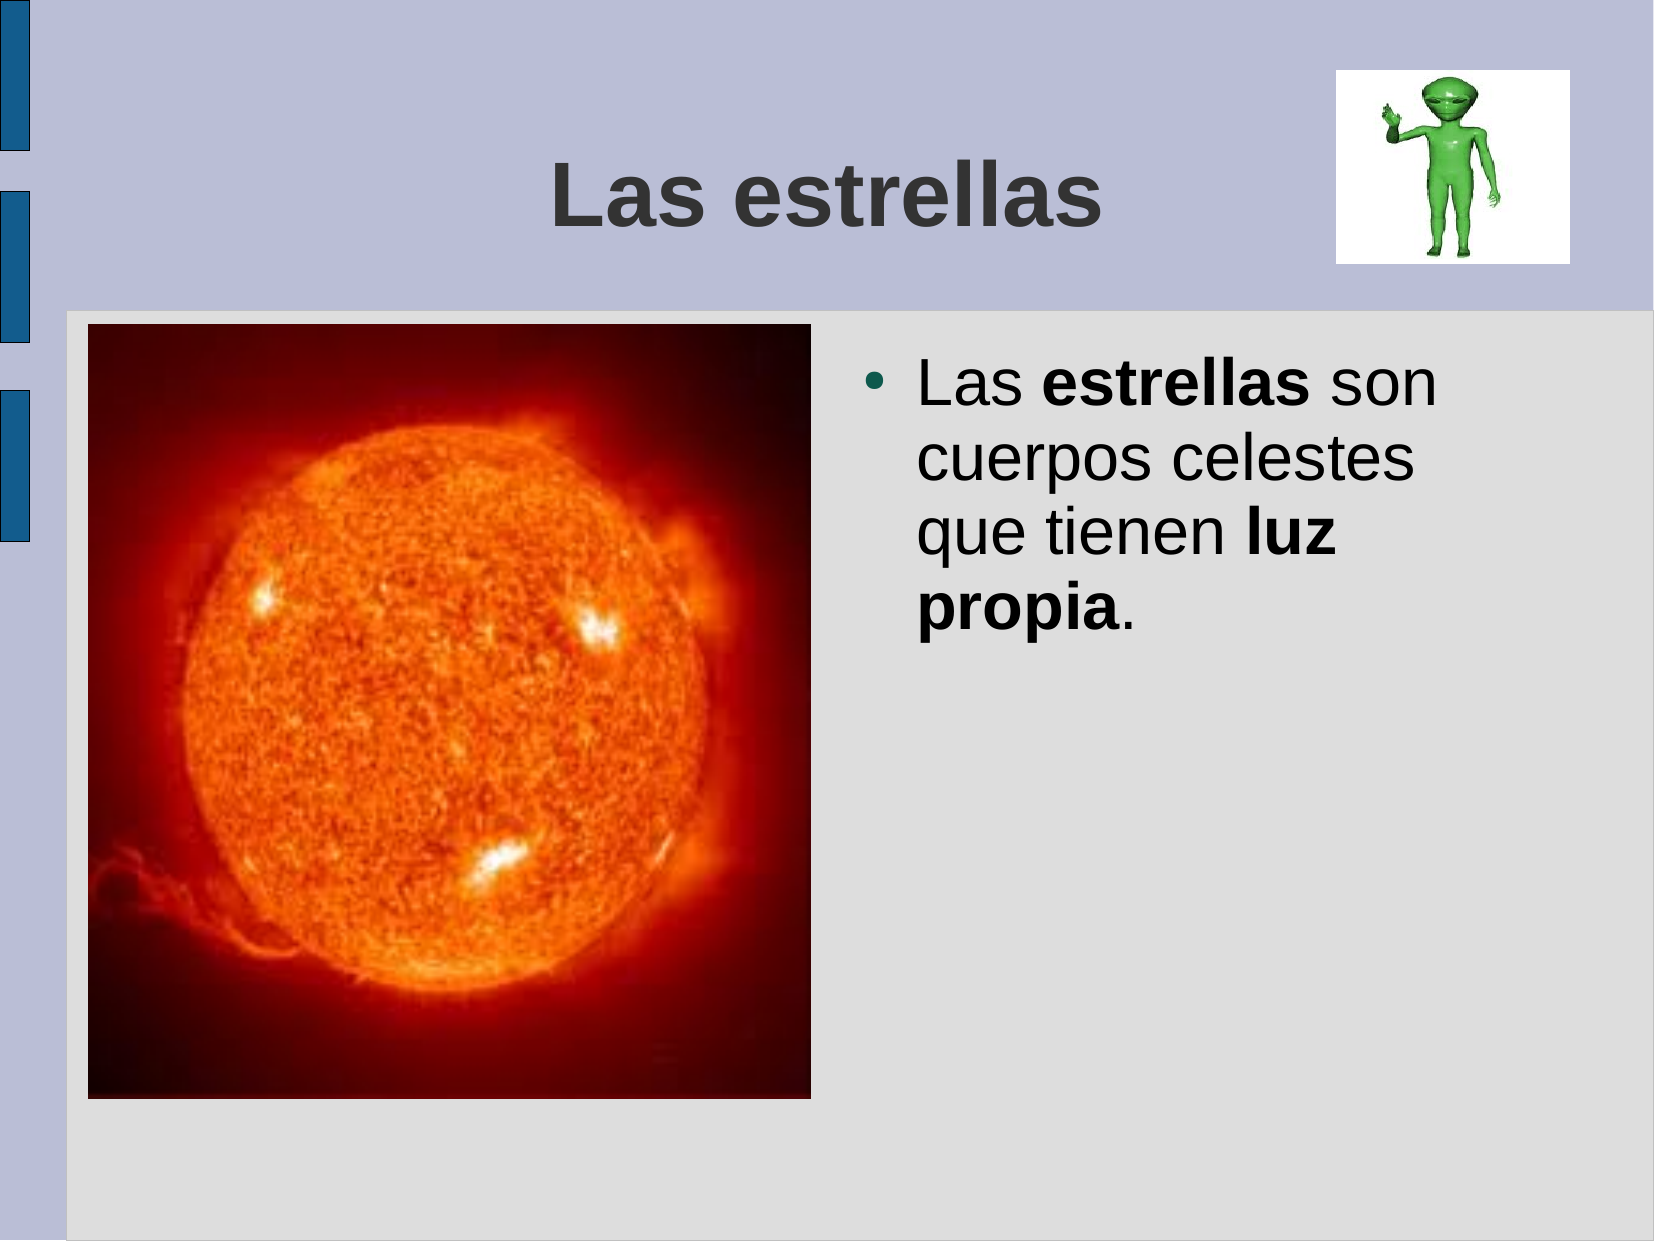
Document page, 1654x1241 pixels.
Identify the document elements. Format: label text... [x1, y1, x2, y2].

title Las estrellas [121, 91, 1534, 299]
picture [1336, 70, 1570, 264]
picture [88, 324, 811, 1099]
list Las estrellas son cuerpos celestes que tienen luz propia. [845, 344, 1535, 1149]
